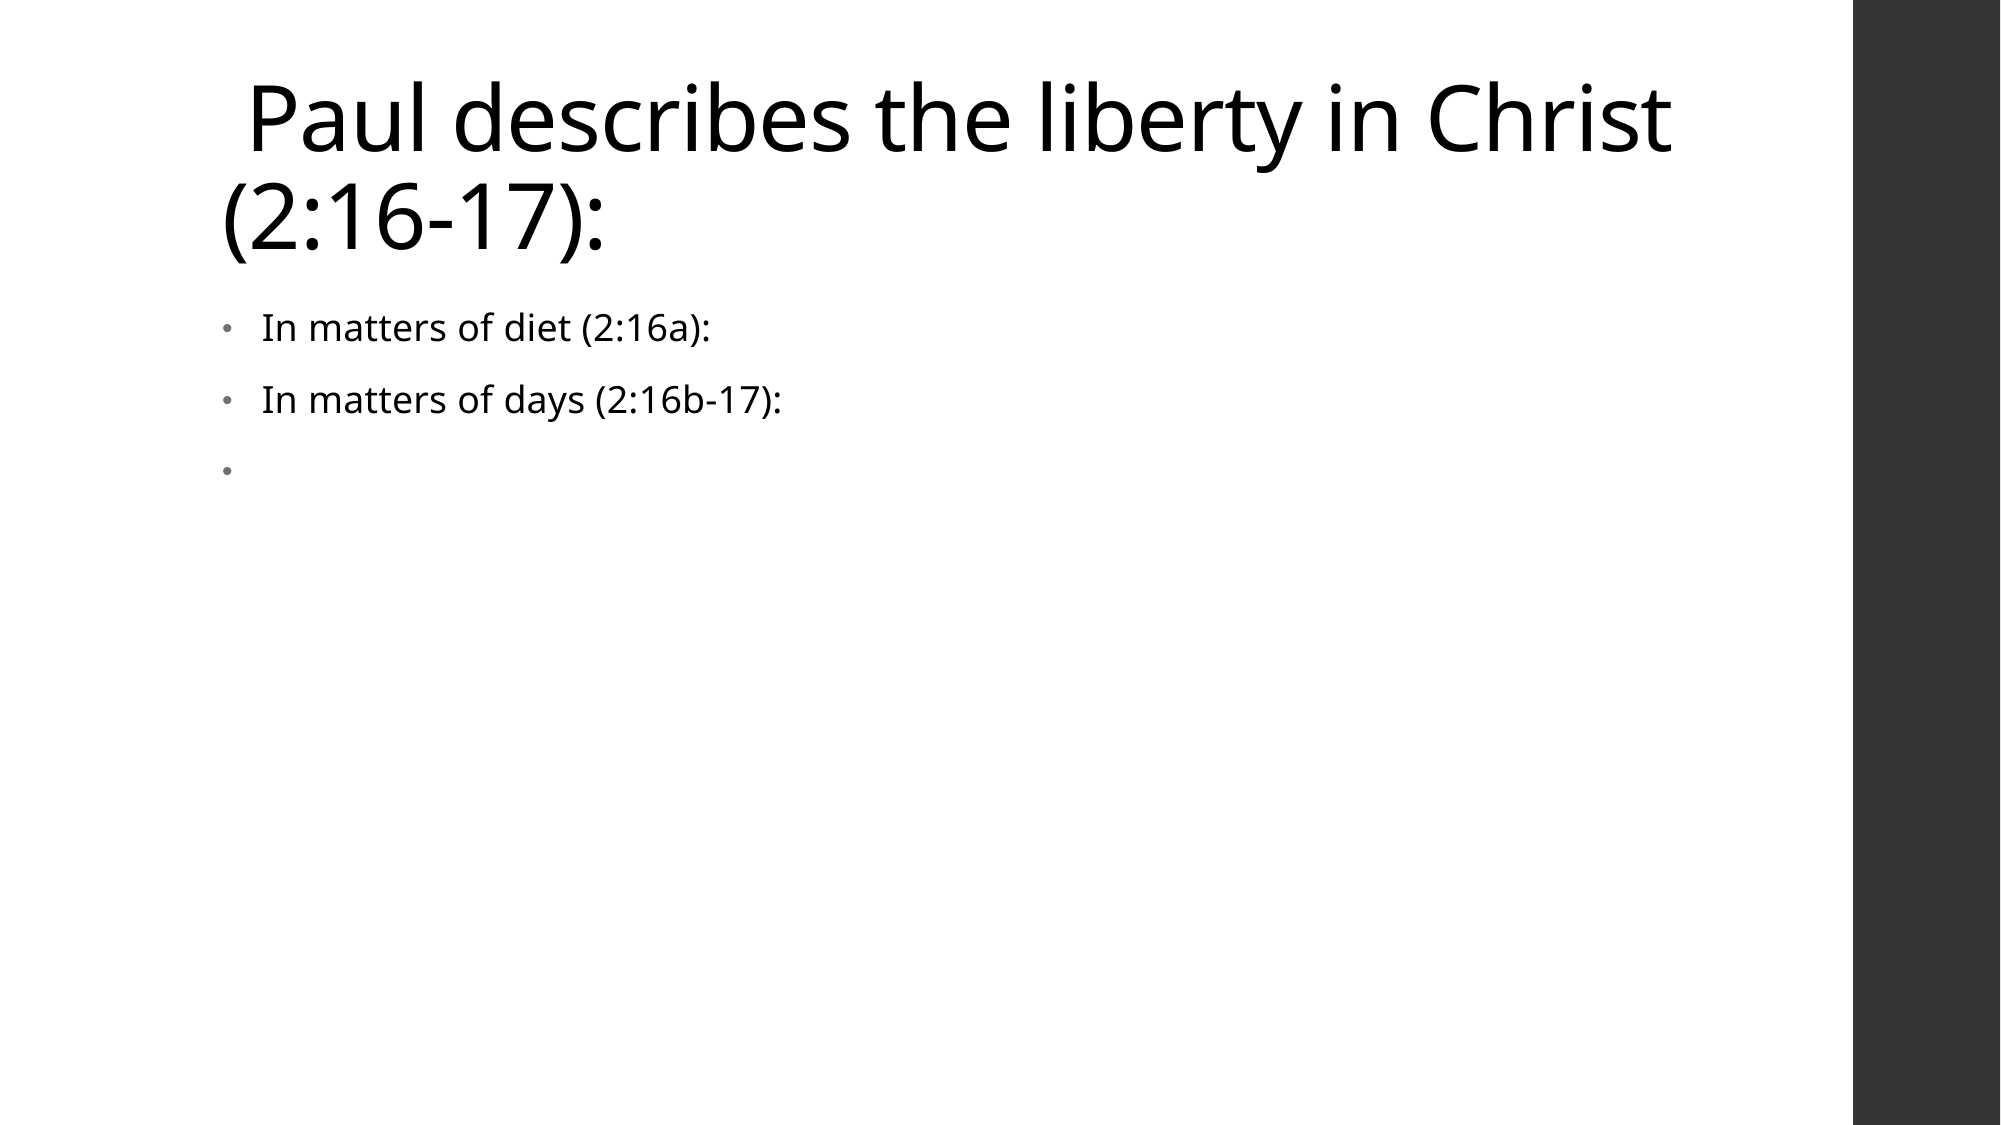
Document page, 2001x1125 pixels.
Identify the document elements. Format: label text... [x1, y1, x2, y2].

list In matters of diet (2:16a): In matters of days (2:16b-17): [206, 299, 1617, 1014]
title Paul describes the liberty in Christ (2:16-17): [206, 60, 1797, 278]
